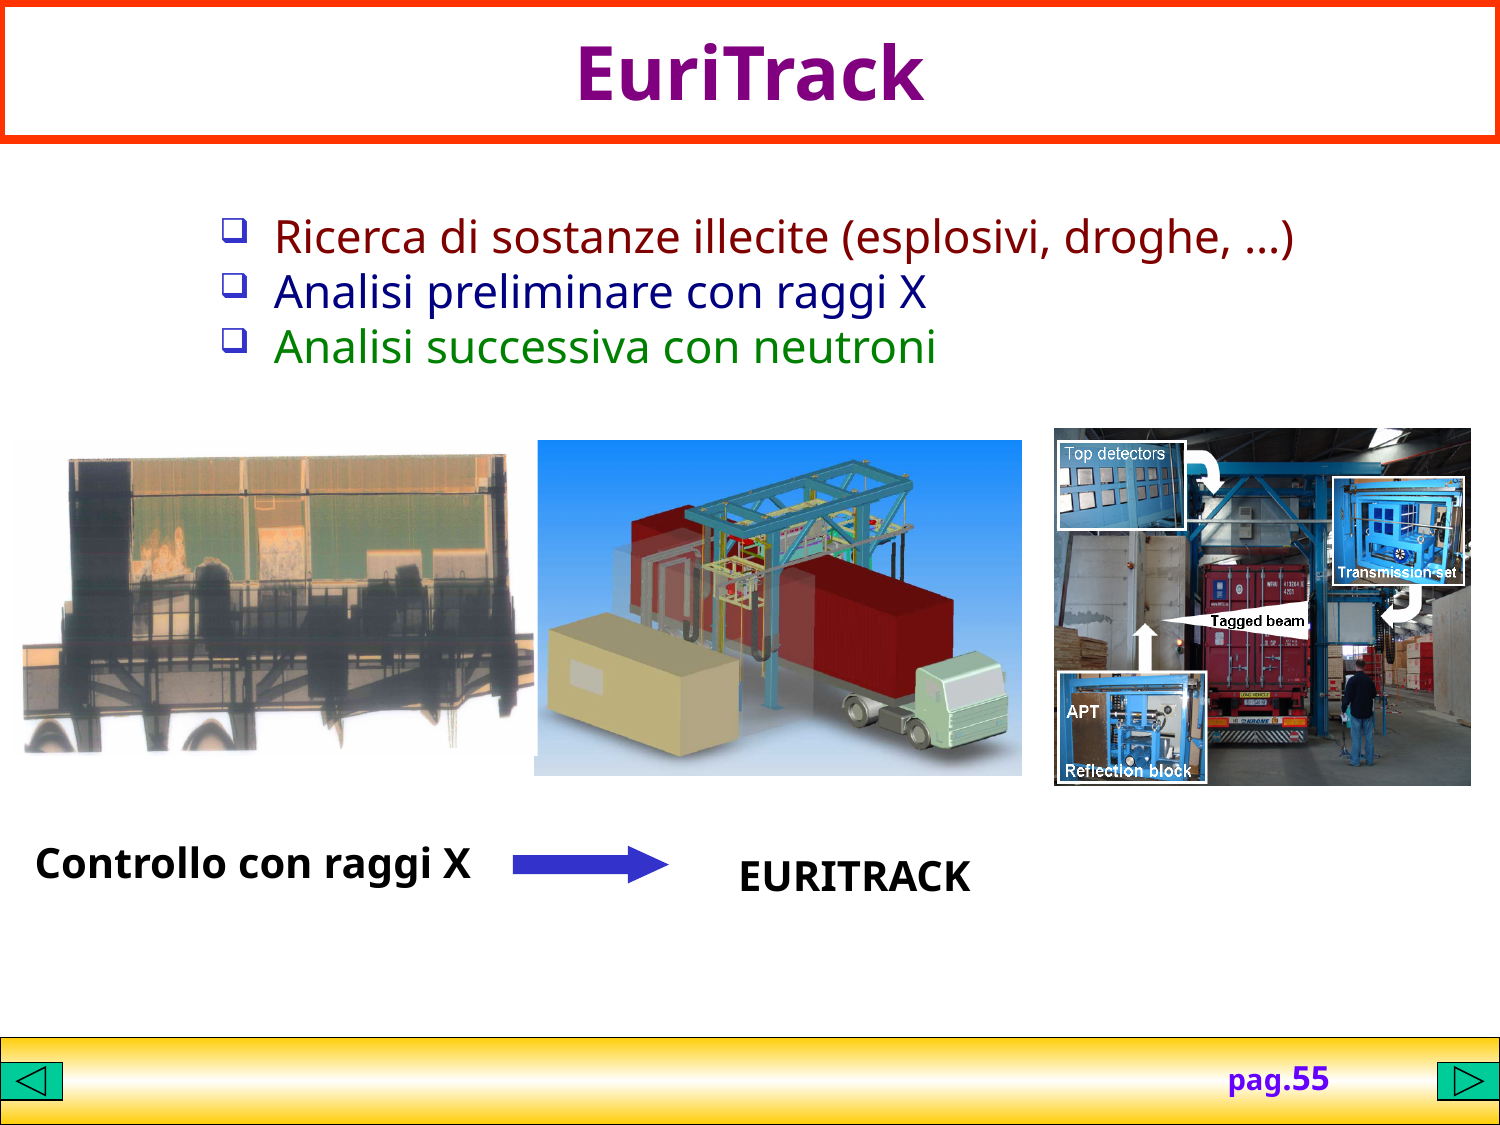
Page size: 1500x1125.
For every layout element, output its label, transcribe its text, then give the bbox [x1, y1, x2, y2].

text_box EURITRACK [724, 843, 985, 908]
text_box Ricerca di sostanze illecite (esplosivi, droghe, …) Analisi preliminare con raggi X Analisi successiva con neutroni [205, 146, 1309, 381]
text_box Controllo con raggi X [20, 829, 485, 894]
text_box [513, 846, 668, 883]
picture [12, 440, 1022, 776]
title EuriTrack [0, 2, 1500, 140]
picture [1054, 428, 1471, 786]
